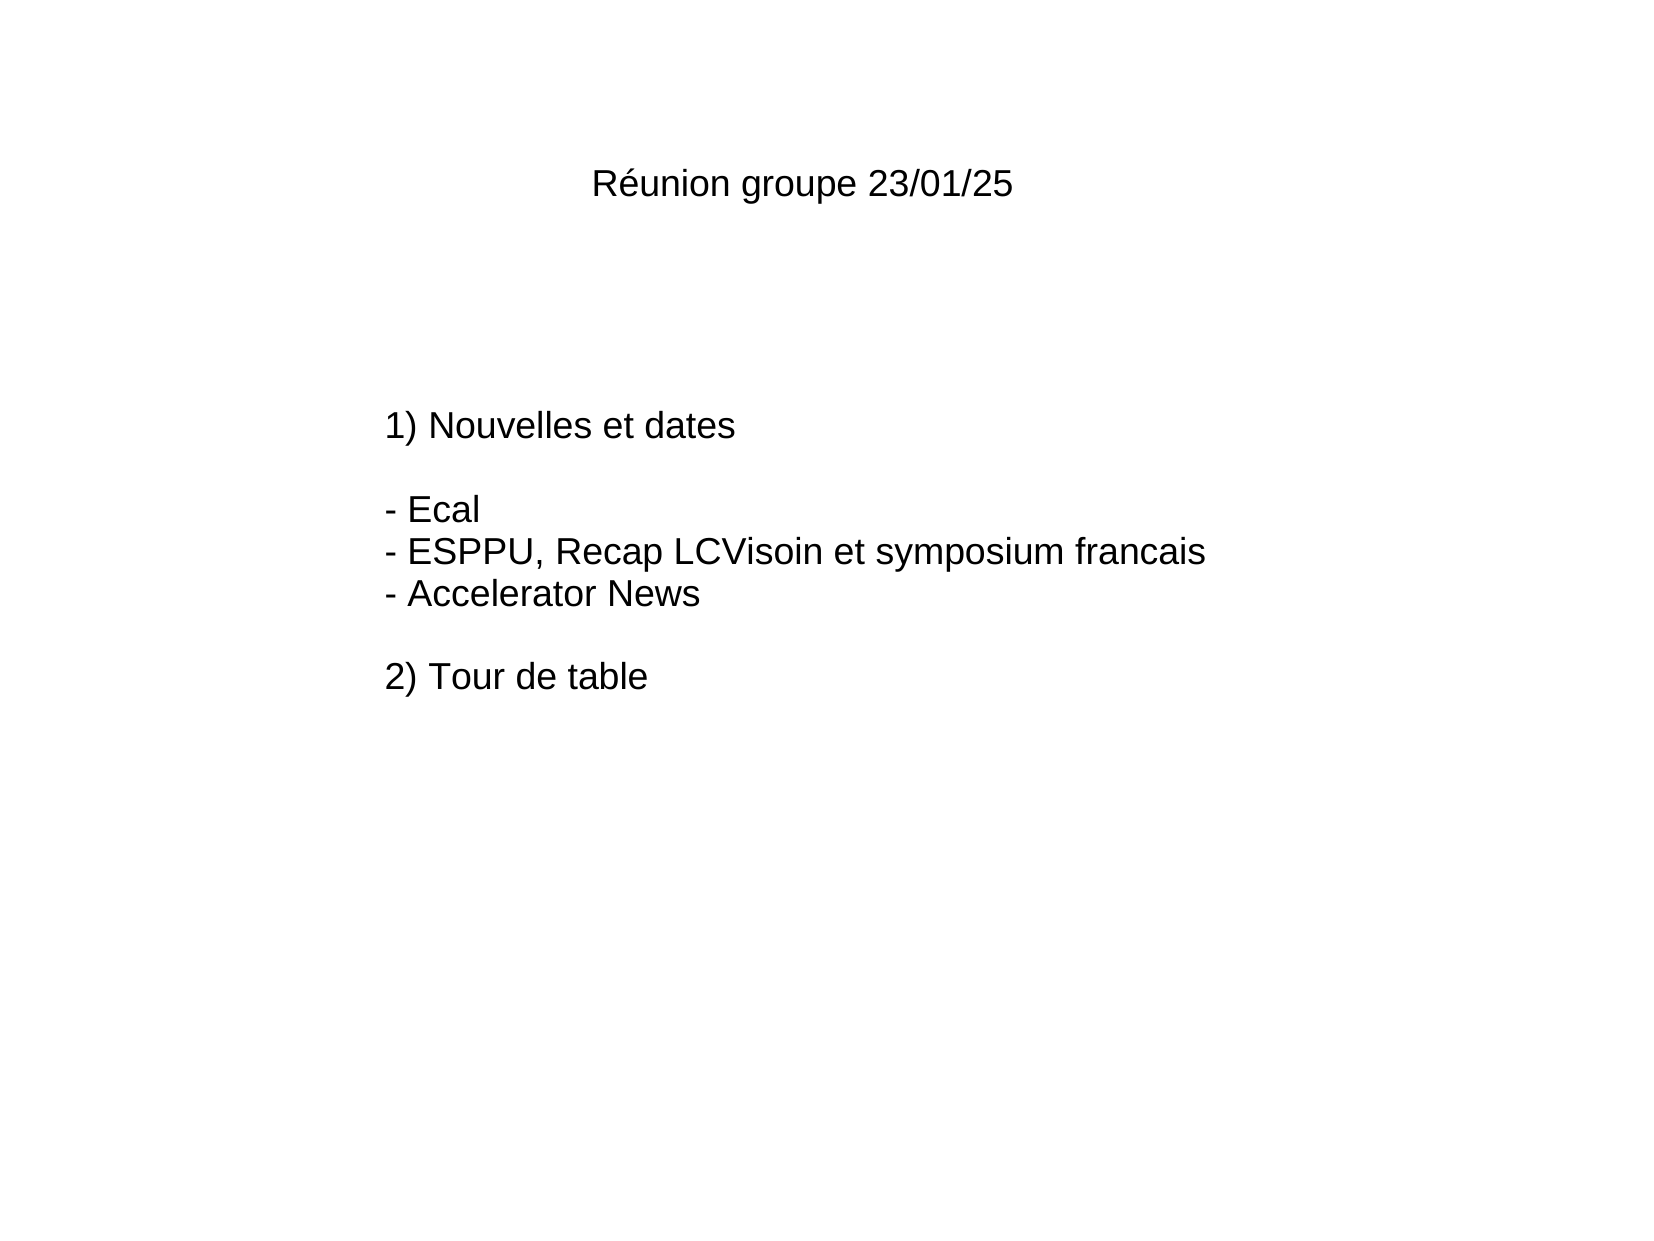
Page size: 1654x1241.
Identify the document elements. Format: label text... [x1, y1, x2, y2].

text_box 1) Nouvelles et dates - Ecal - ESPPU, Recap LCVisoin et symposium francais - Accelerator News 2) Tour de table [369, 144, 1132, 370]
